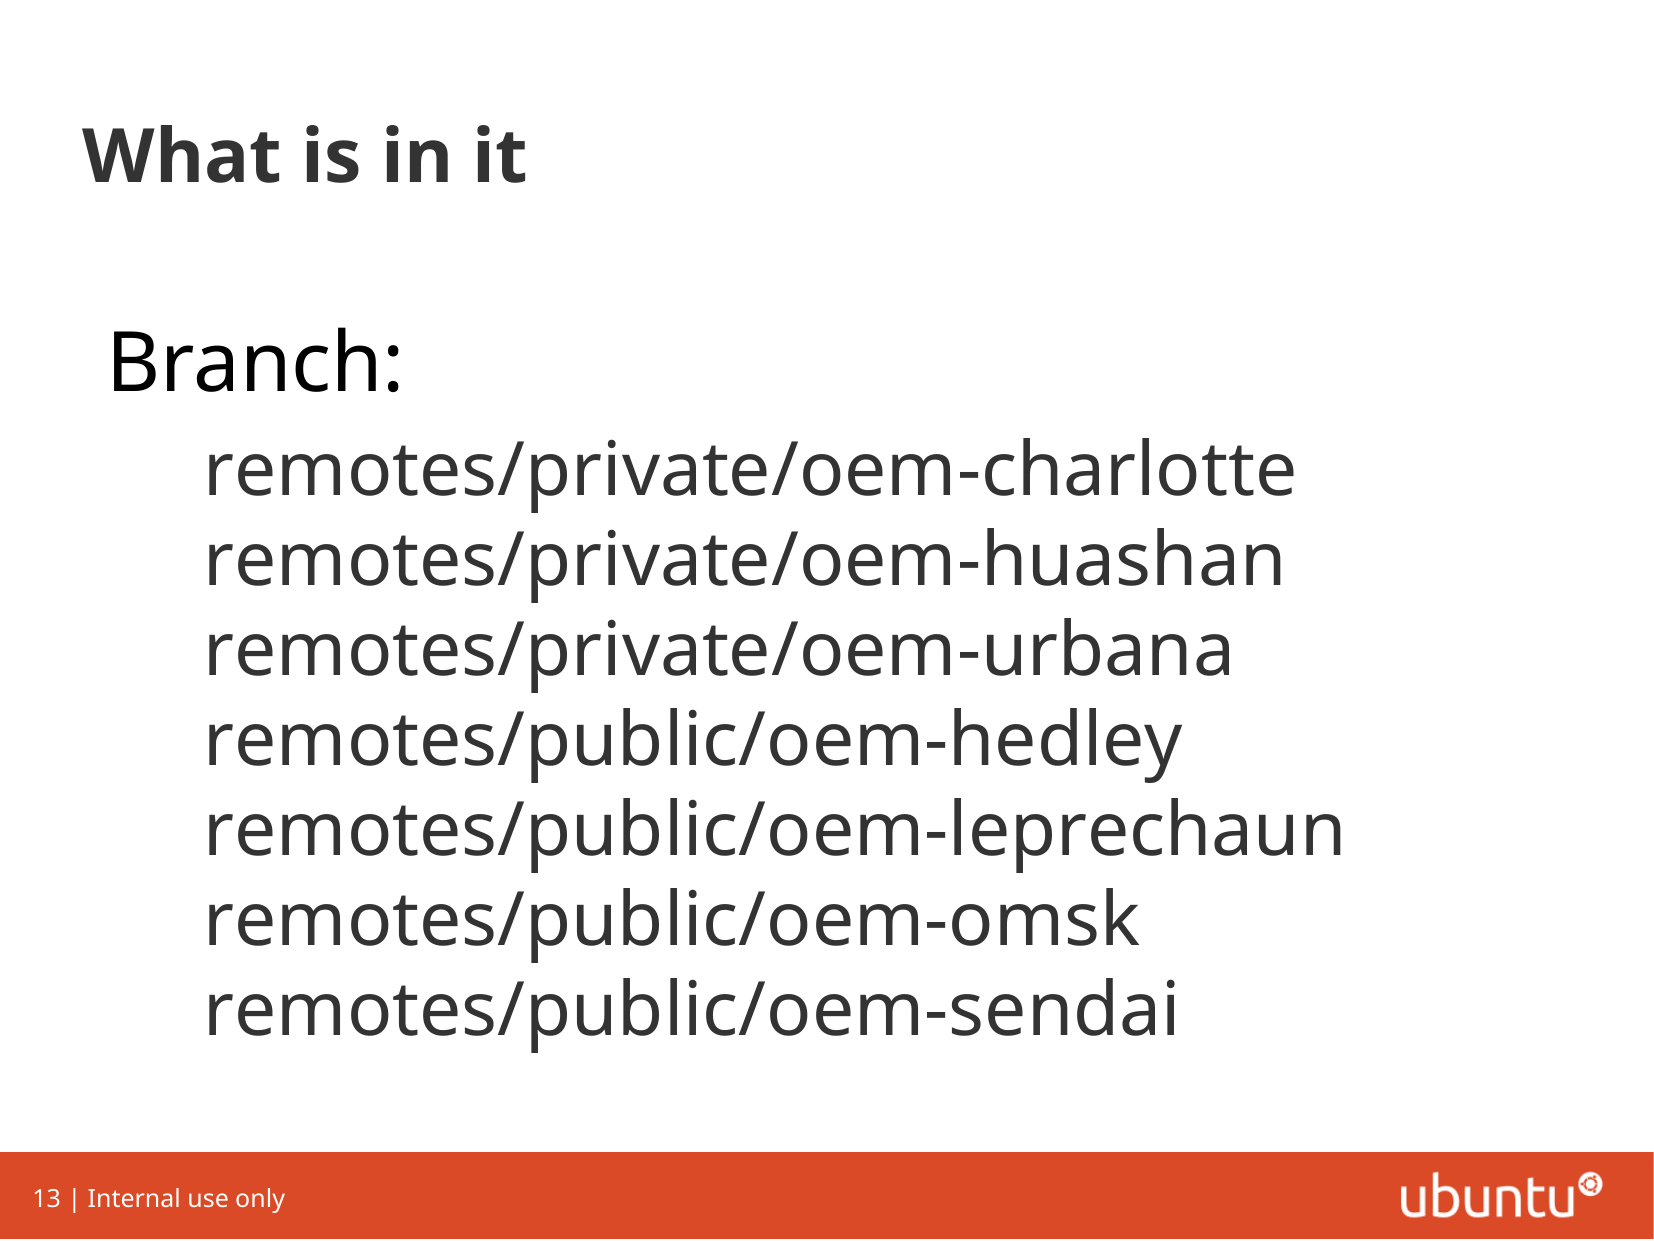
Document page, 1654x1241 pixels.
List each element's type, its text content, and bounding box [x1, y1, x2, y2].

text_box remotes/private/oem-charlotte remotes/private/oem-huashan remotes/private/oem-urbana remotes/public/oem-hedley remotes/public/oem-leprechaun remotes/public/oem-omsk remotes/public/oem-sendai [150, 412, 1571, 1058]
subtitle Branch: [87, 301, 1579, 563]
title What is in it [82, 49, 1571, 257]
picture [0, 1152, 1654, 1239]
